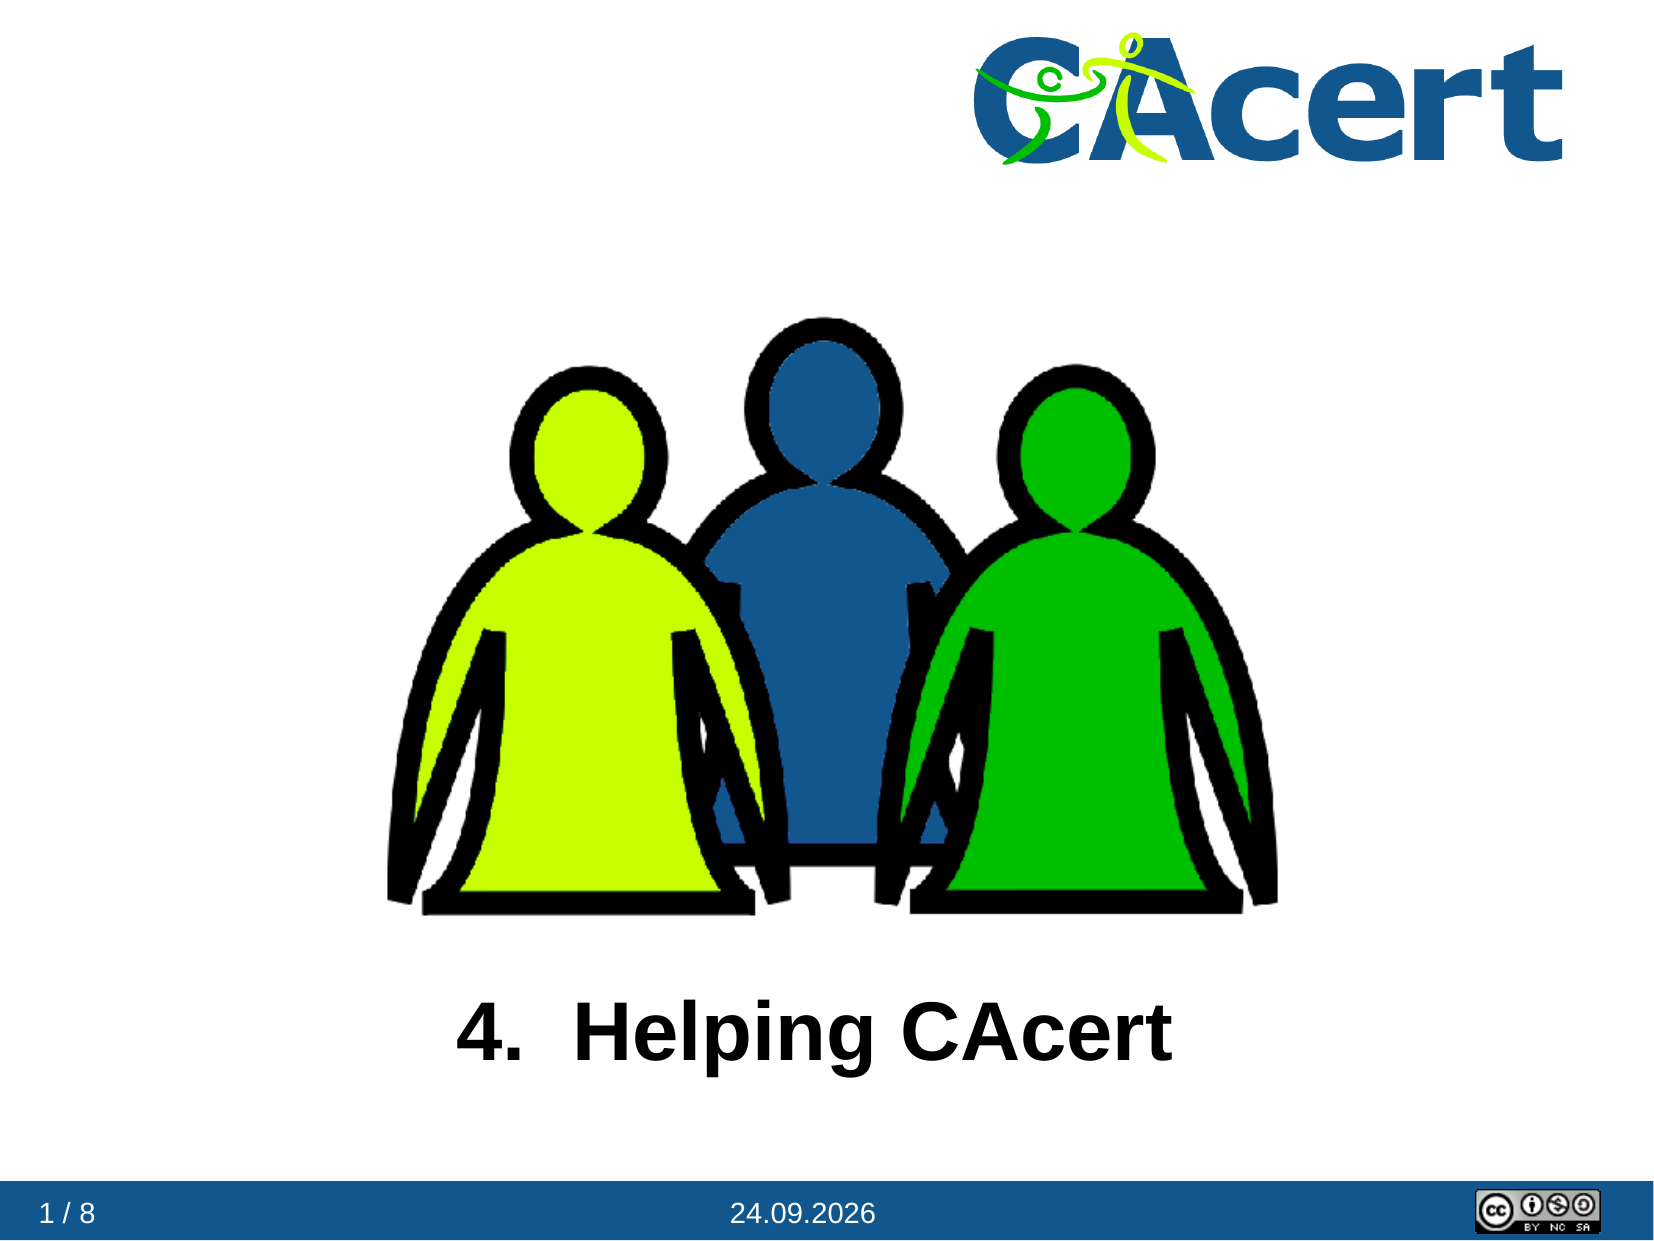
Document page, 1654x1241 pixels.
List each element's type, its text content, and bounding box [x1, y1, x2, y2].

title 4. Helping CAcert [70, 941, 1560, 1123]
picture [358, 261, 1303, 983]
picture [972, 30, 1564, 166]
picture [1475, 1189, 1601, 1234]
